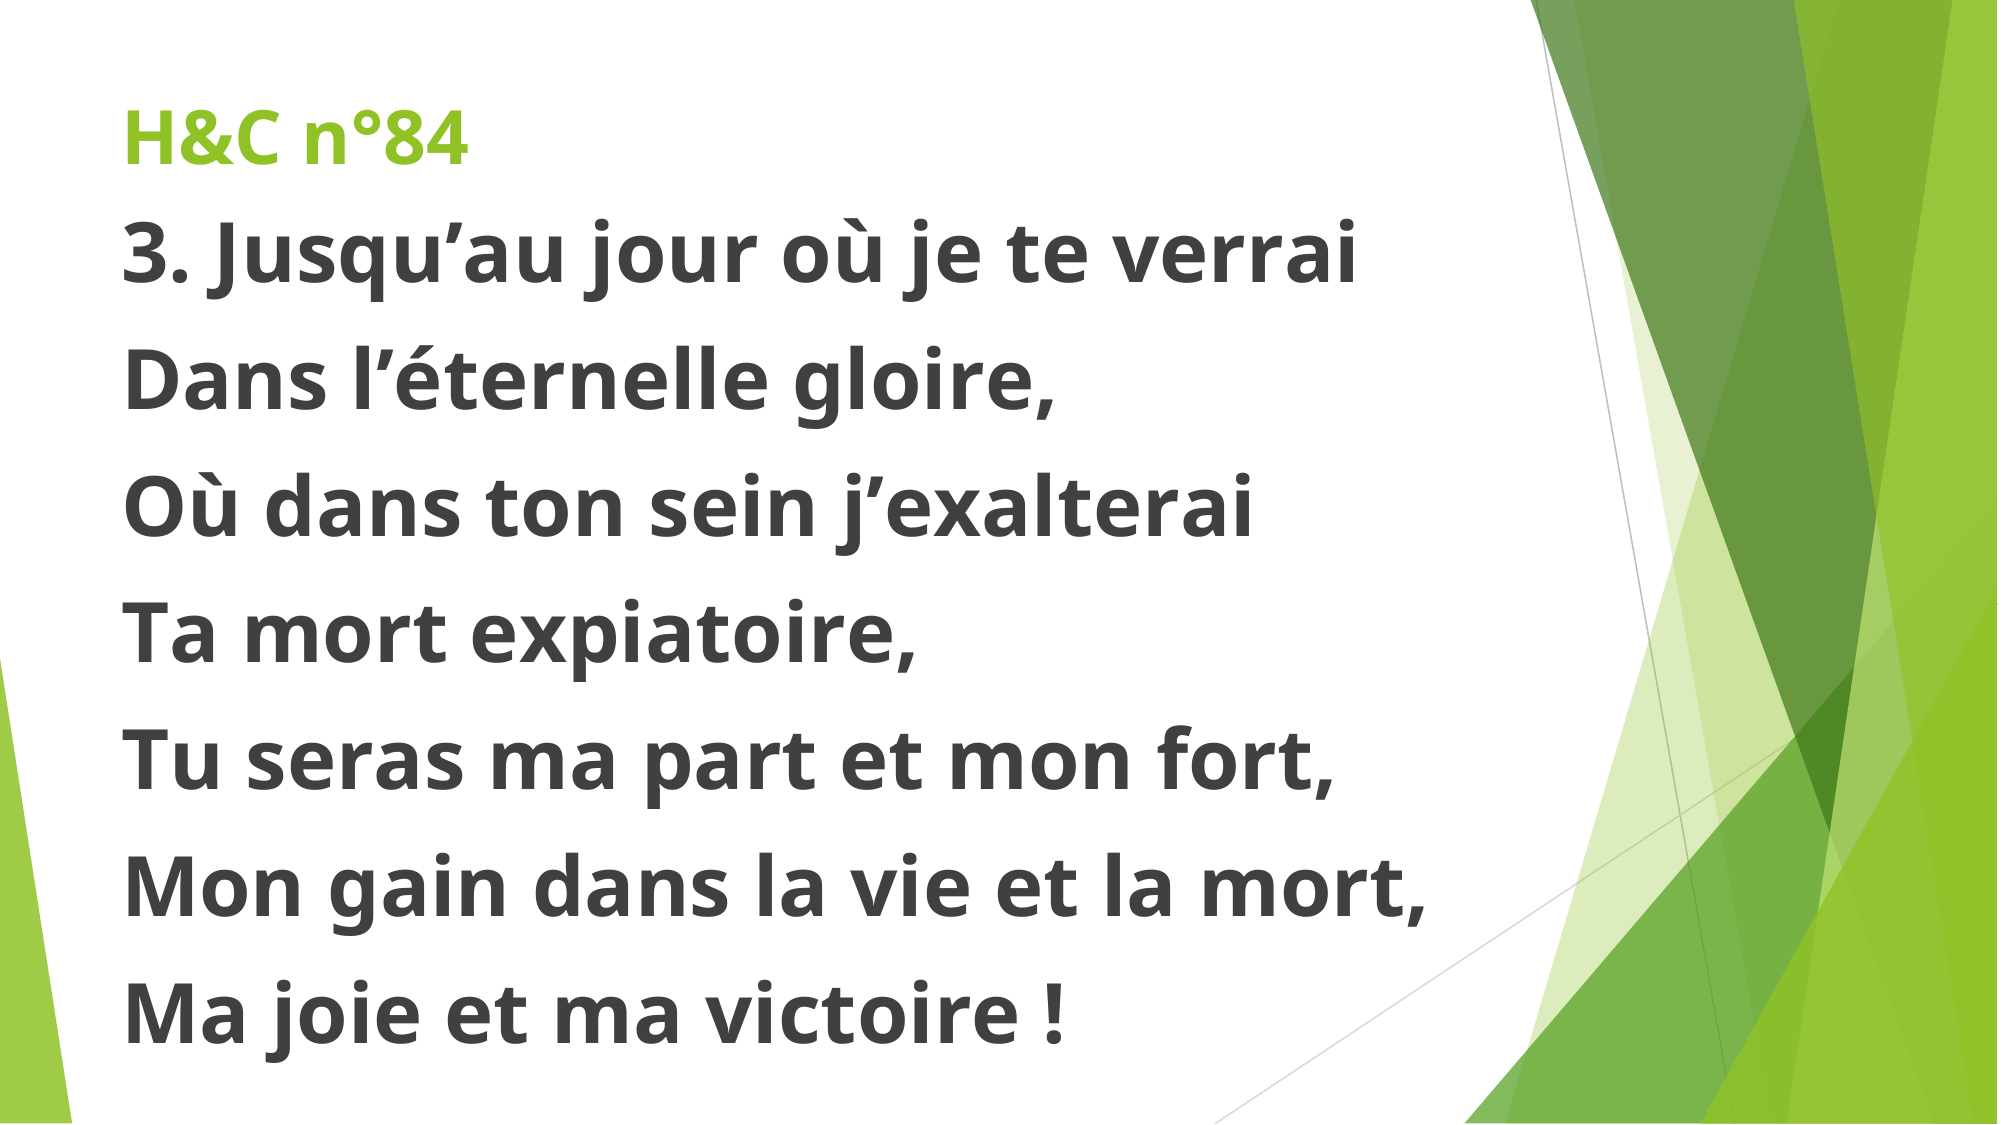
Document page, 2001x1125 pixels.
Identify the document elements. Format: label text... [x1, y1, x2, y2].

text_box 3. Jusqu’au jour où je te verrai Dans l’éternelle gloire, Où dans ton sein j’exalterai Ta mort expiatoire, Tu seras ma part et mon fort, Mon gain dans la vie et la mort, Ma joie et ma victoire ! [106, 177, 1730, 1075]
text_box H&C n°84 [106, 82, 508, 177]
